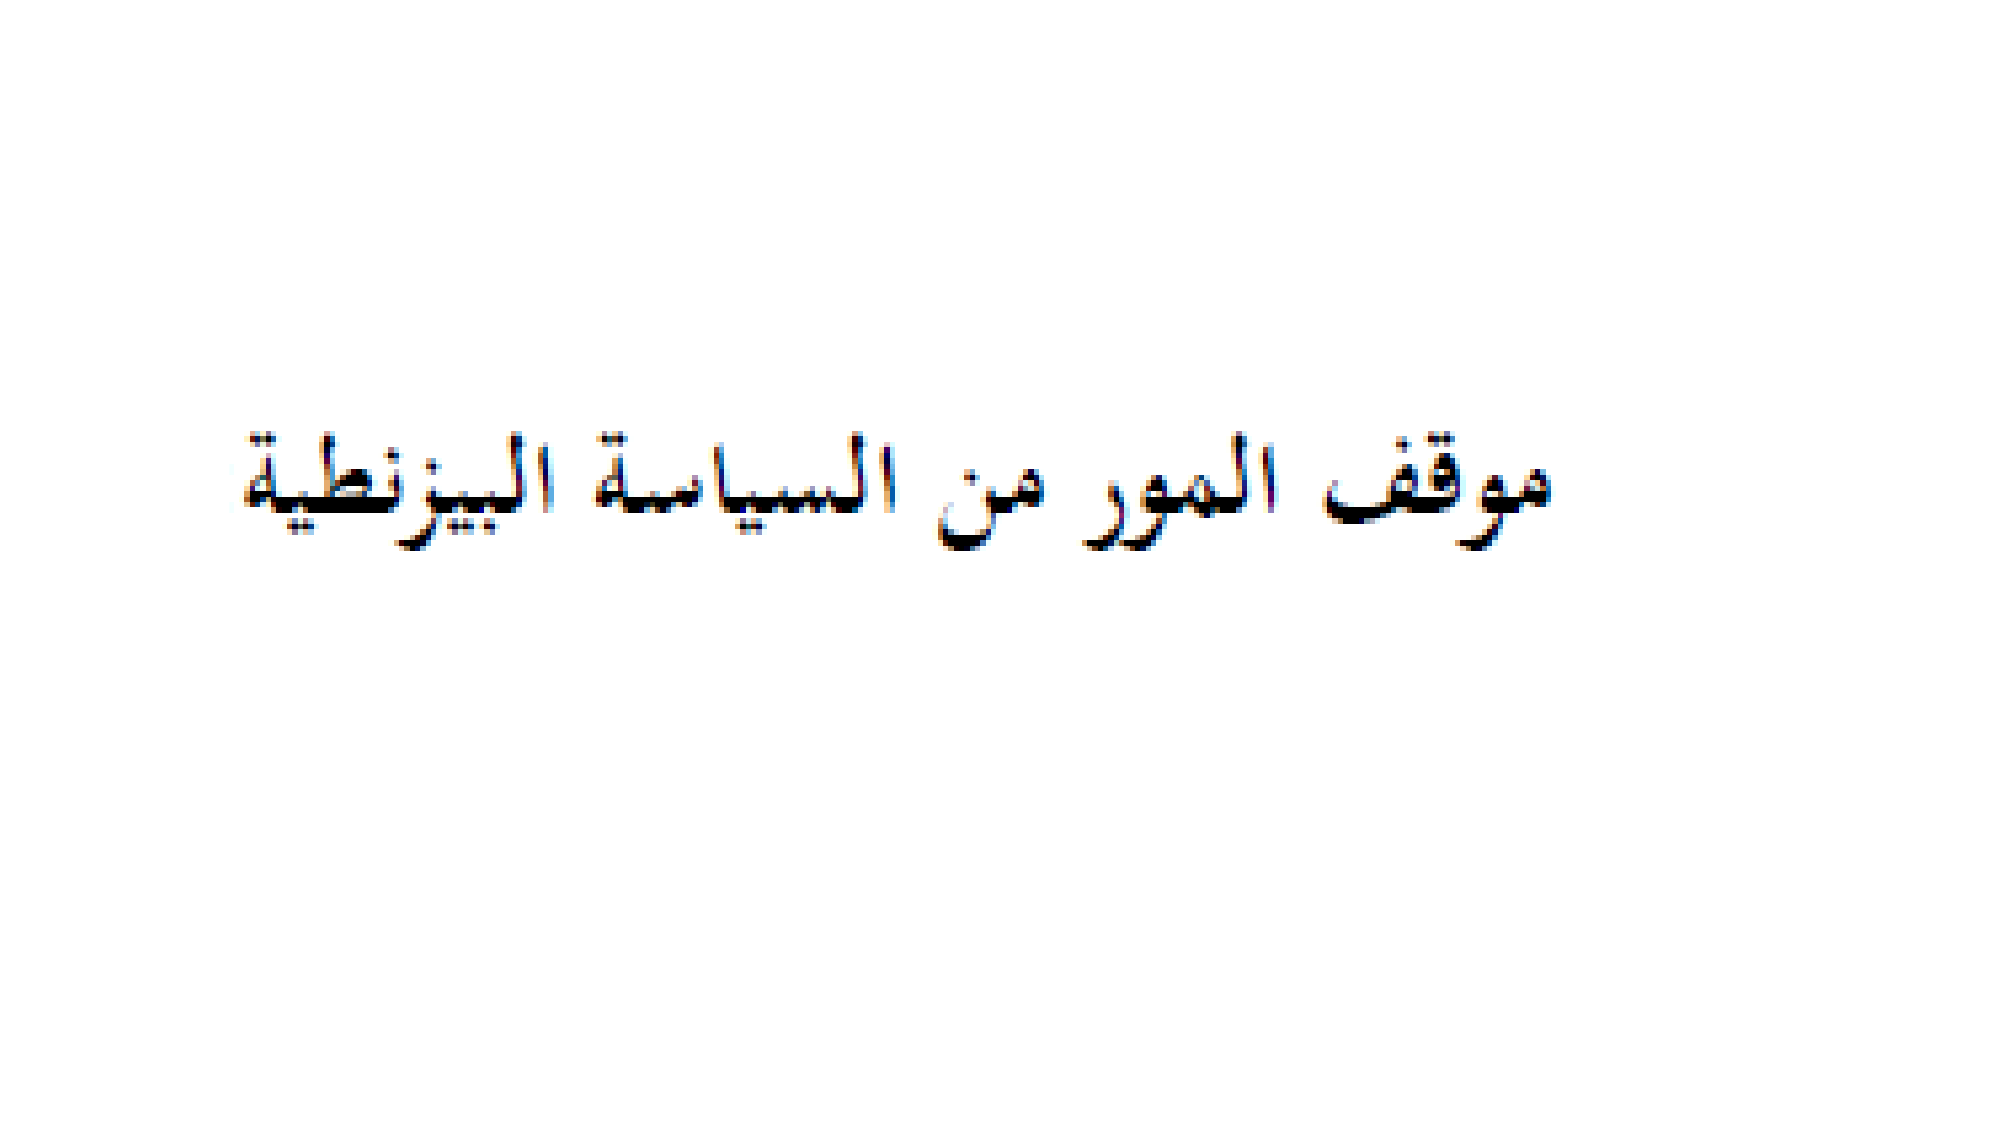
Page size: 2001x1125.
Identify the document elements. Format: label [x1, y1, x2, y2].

picture [229, 426, 1572, 563]
